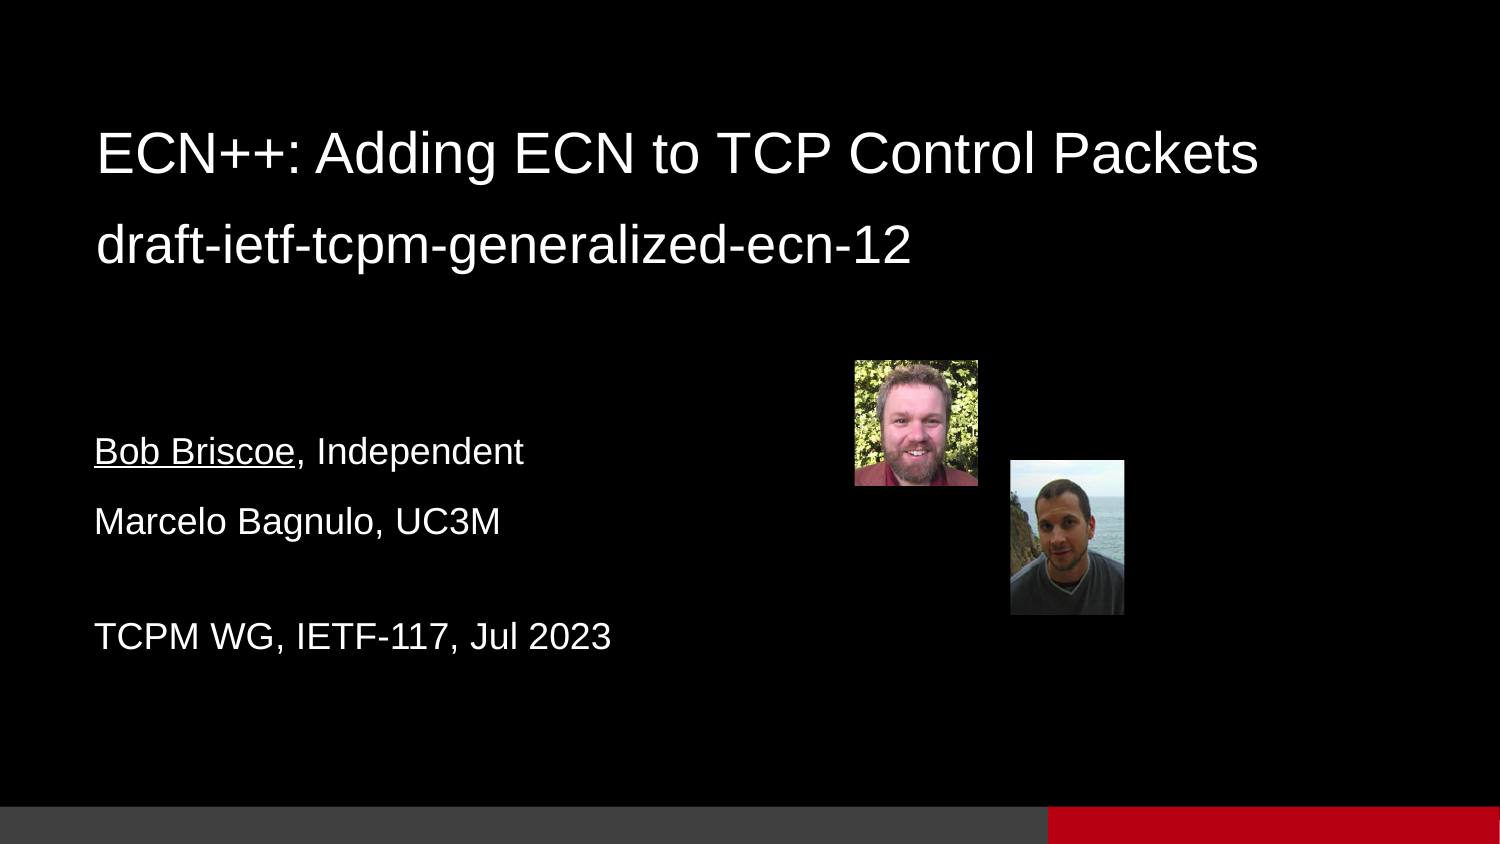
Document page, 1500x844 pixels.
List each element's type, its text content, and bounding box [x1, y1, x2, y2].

text_box Bob Briscoe, Independent Marcelo Bagnulo, UC3M TCPM WG, IETF-117, Jul 2023 [78, 419, 1423, 608]
picture [854, 360, 978, 486]
picture [1010, 460, 1125, 615]
text_box ECN++: Adding ECN to TCP Control Packets draft-ietf-tcpm-generalized-ecn-12 [81, 107, 1453, 233]
